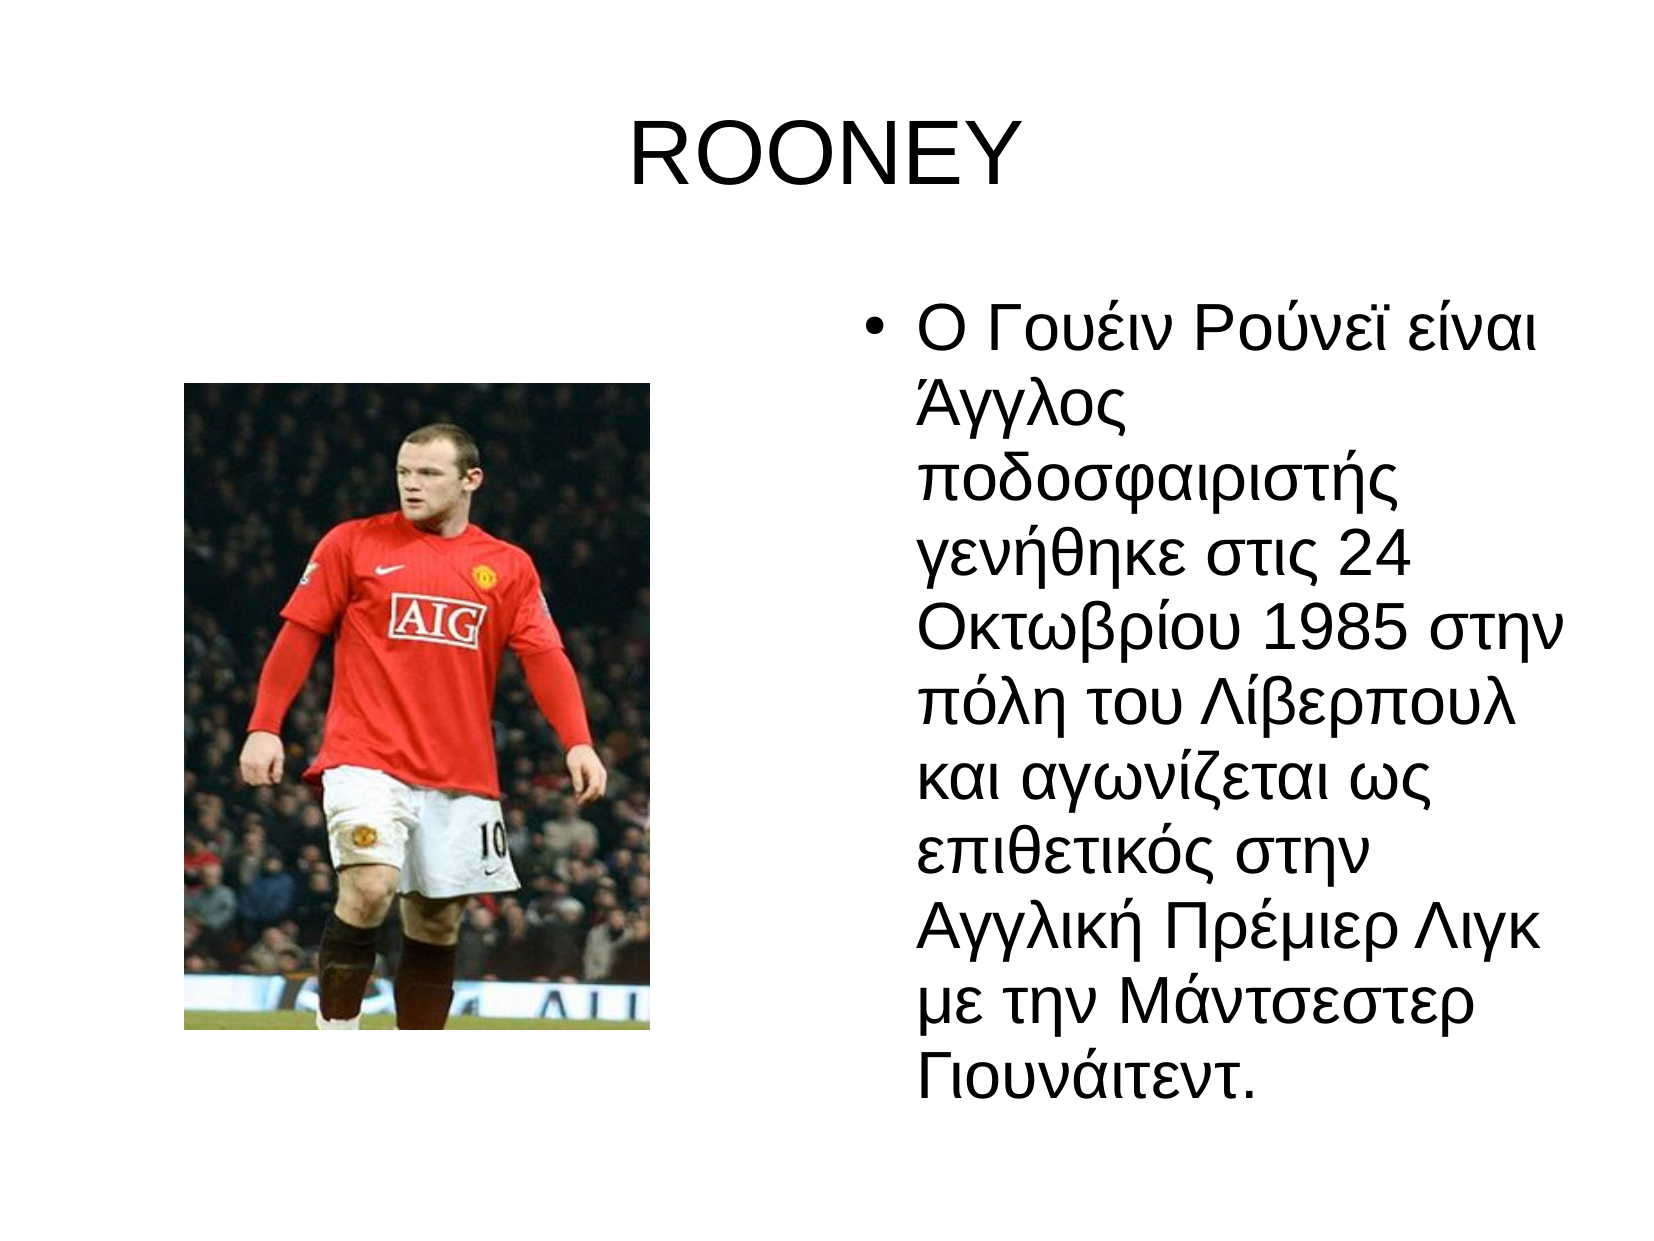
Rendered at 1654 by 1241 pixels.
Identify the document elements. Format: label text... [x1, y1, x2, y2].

title ROONEY [82, 56, 1571, 250]
picture [184, 383, 650, 1030]
chart [82, 290, 809, 1109]
list O Γουέιν Ρούνεϊ είναι Άγγλος ποδοσφαιριστής γενήθηκε στις 24 Οκτωβρίου 1985 στην πόλη του Λίβερπουλ και αγωνίζεται ως επιθετικός στην Αγγλική Πρέμιερ Λιγκ με την Μάντσεστερ Γιουνάιτεντ. [845, 290, 1572, 1107]
